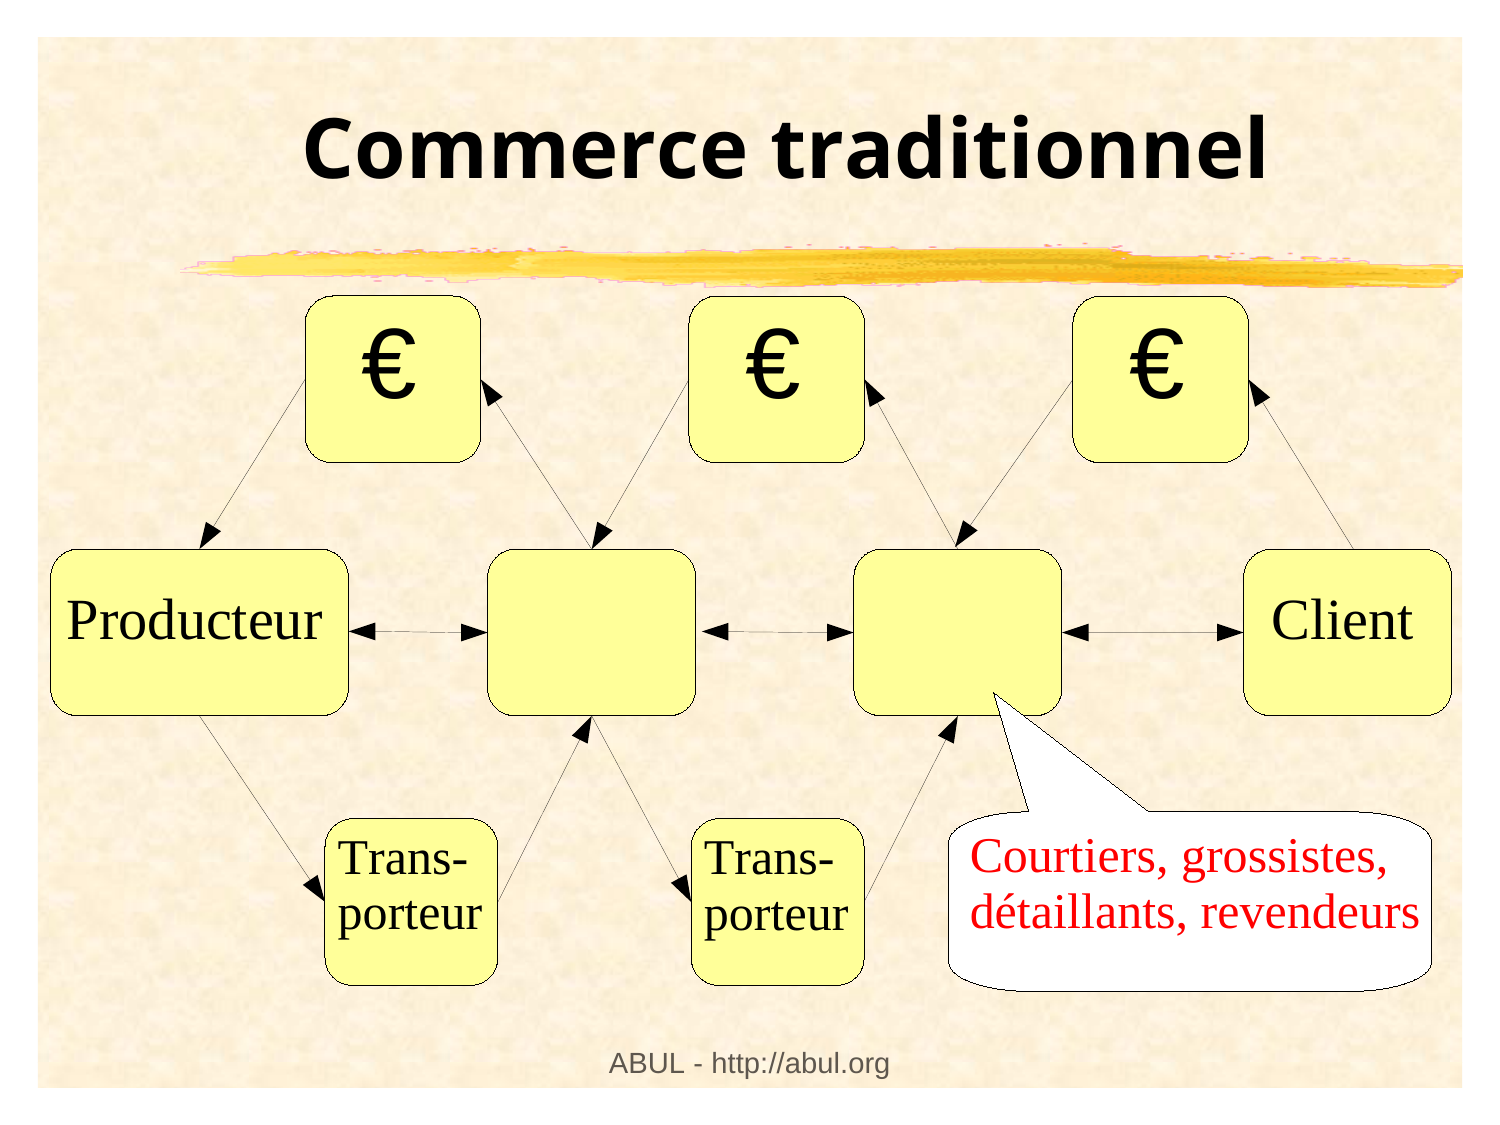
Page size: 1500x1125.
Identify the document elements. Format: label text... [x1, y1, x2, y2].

text_box Producteur [66, 587, 349, 676]
title Commerce traditionnel [301, 39, 1322, 253]
text_box [1243, 549, 1452, 716]
picture [37, 37, 1463, 1088]
text_box € [1129, 307, 1202, 432]
text_box [324, 818, 498, 986]
text_box [50, 549, 349, 716]
text_box [691, 818, 865, 986]
text_box € [361, 307, 434, 432]
text_box [688, 296, 865, 463]
text_box [853, 549, 1432, 992]
text_box Trans- porteur [703, 830, 856, 952]
text_box [305, 295, 481, 463]
text_box Courtiers, grossistes, détaillants, revendeurs [969, 828, 1423, 950]
text_box [1072, 296, 1249, 463]
text_box Trans- porteur [337, 830, 490, 952]
text_box Client [1271, 587, 1434, 659]
text_box € [745, 307, 818, 432]
text_box [487, 549, 696, 716]
